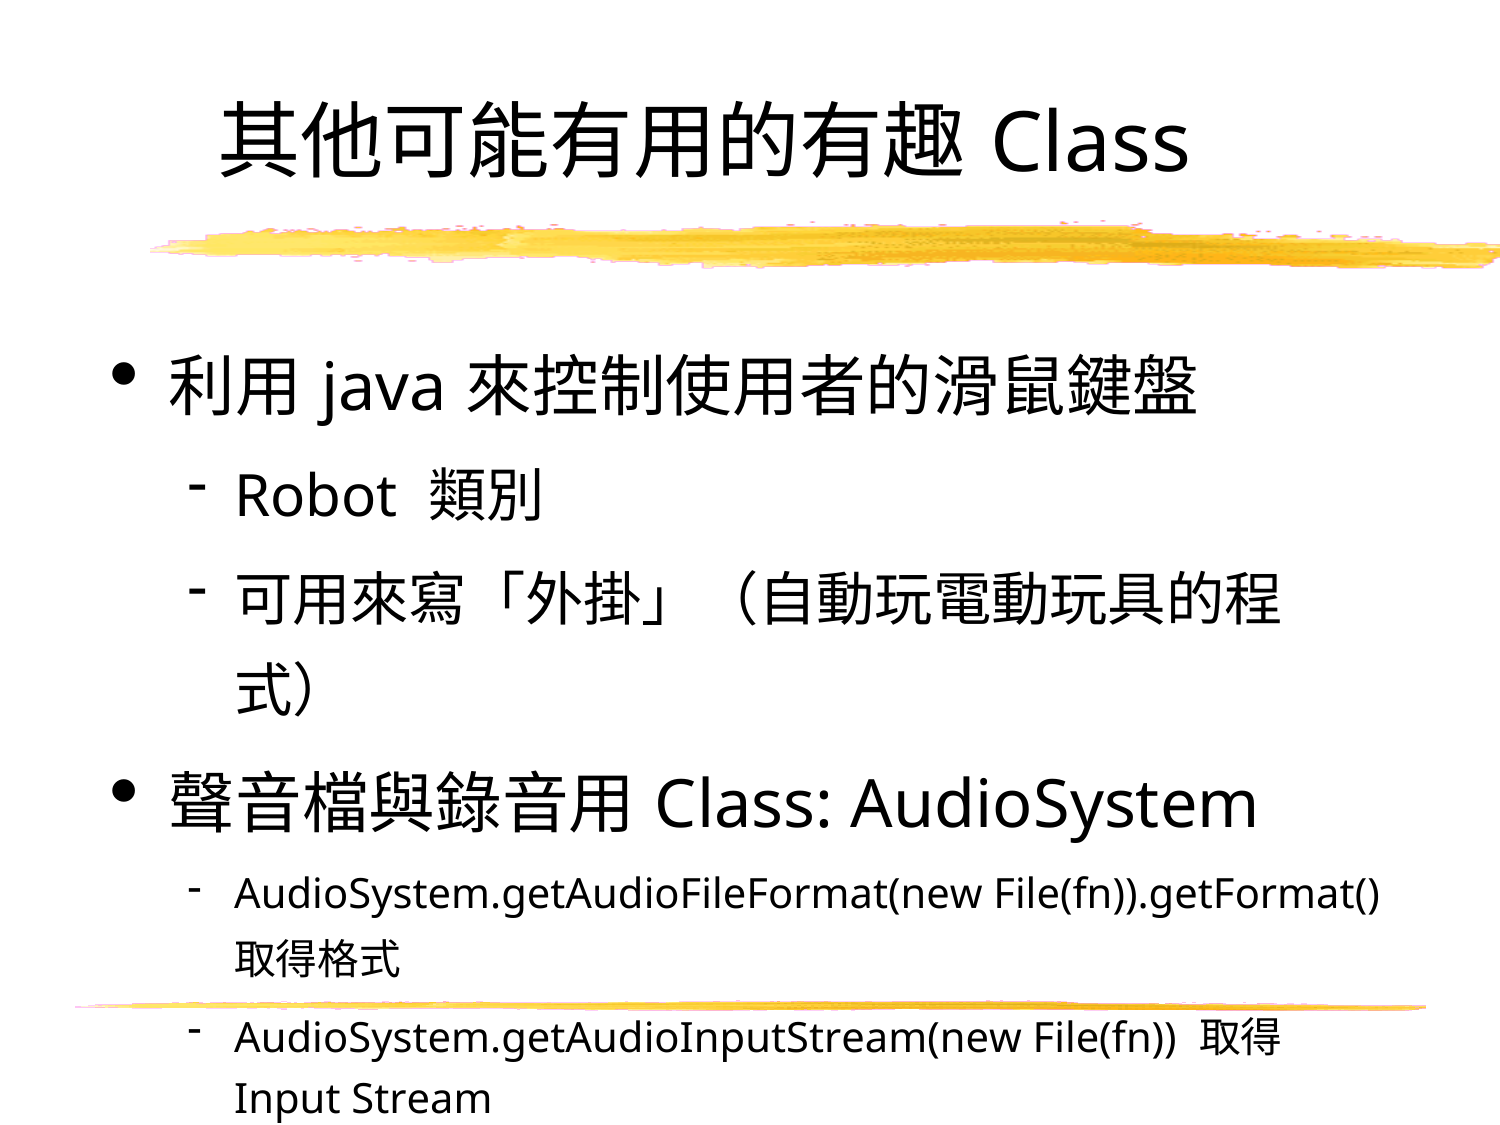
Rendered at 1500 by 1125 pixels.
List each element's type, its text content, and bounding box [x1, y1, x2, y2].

picture [1388, 999, 1426, 1013]
picture [75, 999, 112, 1013]
list 利用java來控制使用者的滑鼠鍵盤 Robot 類別 可用來寫「外掛」（自動玩電動玩具的程式） 聲音檔與錄音用Class: AudioSystem AudioSystem.getAudioFileFormat(new File(fn)).getFormat() 取得格式 AudioSystem.getAudioInputStream(new File(fn)) 取得 Input Stream audioInputStream.available() 看看有沒有資料可讀 audioInputStream.read(array[],pt,length) 讀取資料進入陣列 [112, 324, 1388, 1031]
title 其他可能有用的有趣Class [66, 35, 1342, 225]
picture [150, 215, 1500, 279]
